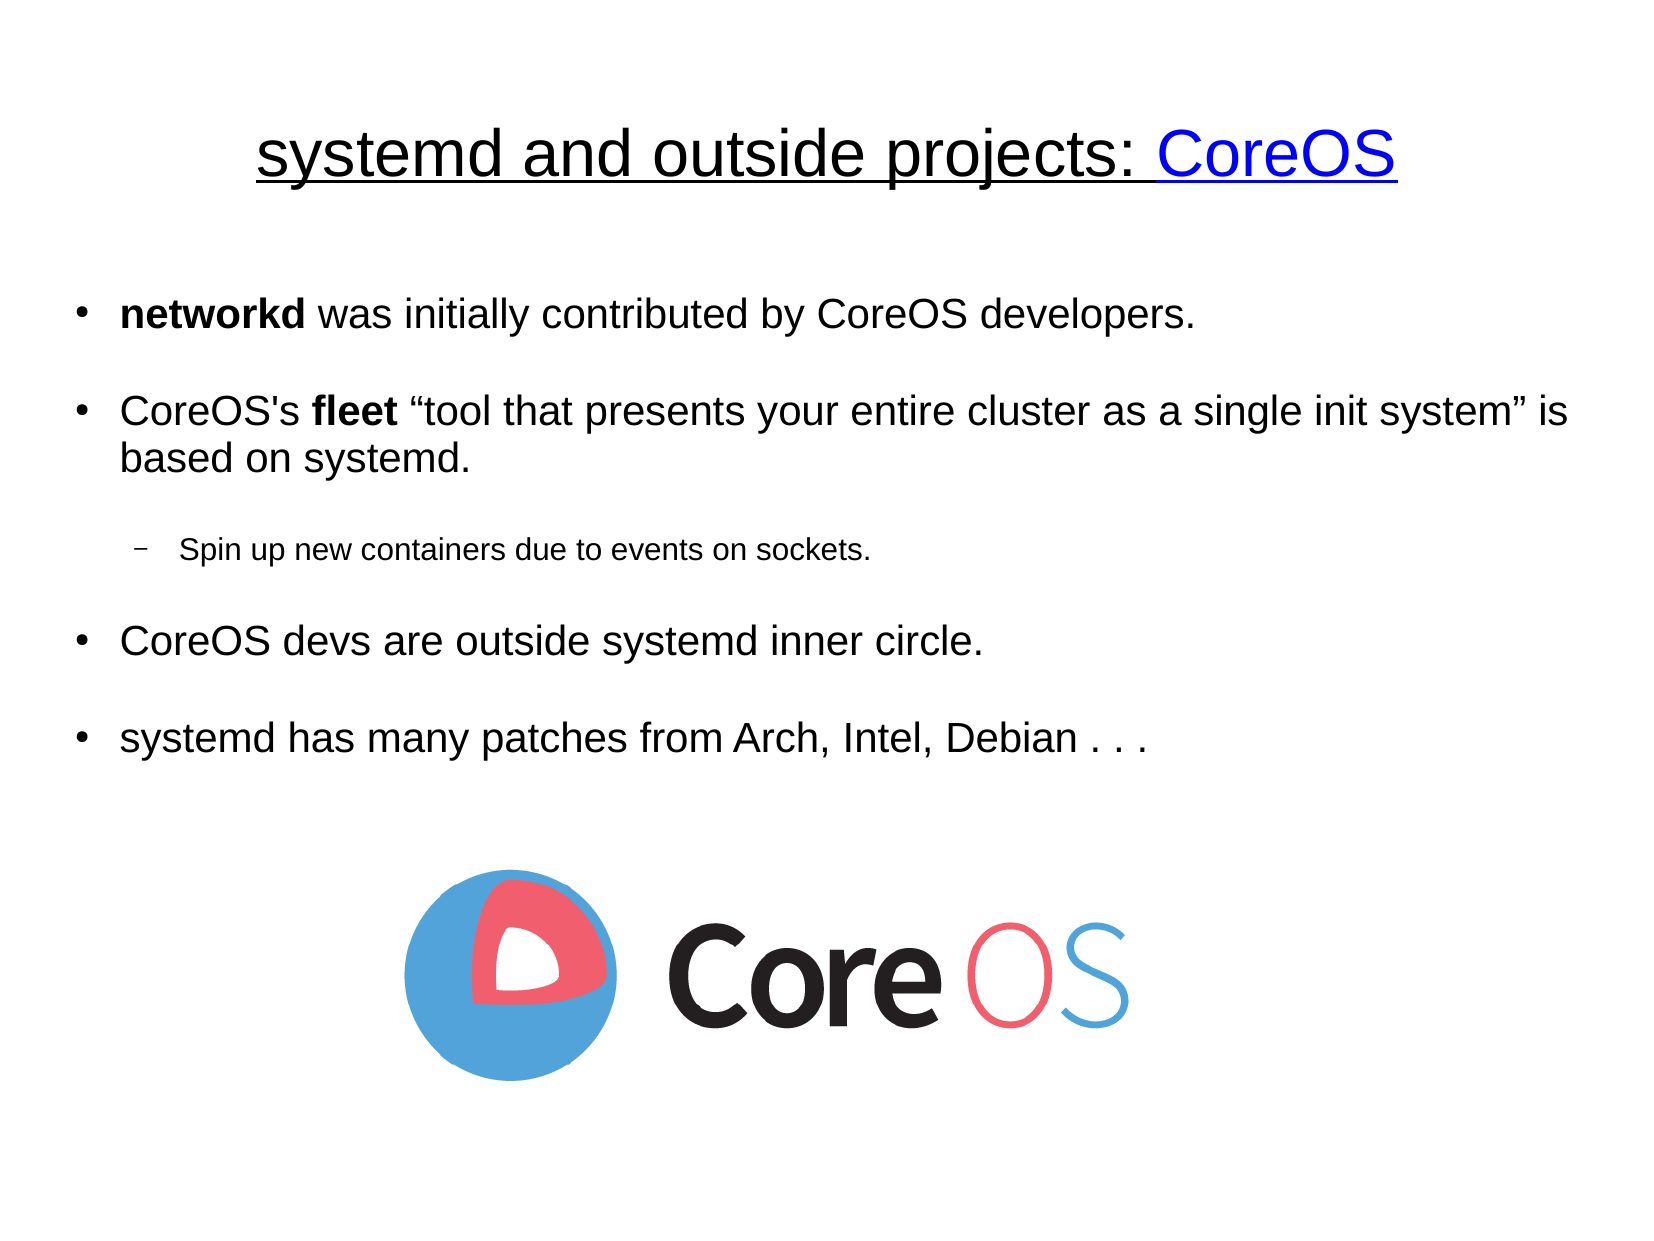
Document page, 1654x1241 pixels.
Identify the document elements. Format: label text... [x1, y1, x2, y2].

list networkd was initially contributed by CoreOS developers. CoreOS's fleet “tool that presents your entire cluster as a single init system” is based on systemd. Spin up new containers due to events on sockets. CoreOS devs are outside systemd inner circle. systemd has many patches from Arch, Intel, Debian . . . [60, 290, 1571, 766]
picture [376, 824, 1156, 1126]
title systemd and outside projects: CoreOS [82, 49, 1571, 257]
